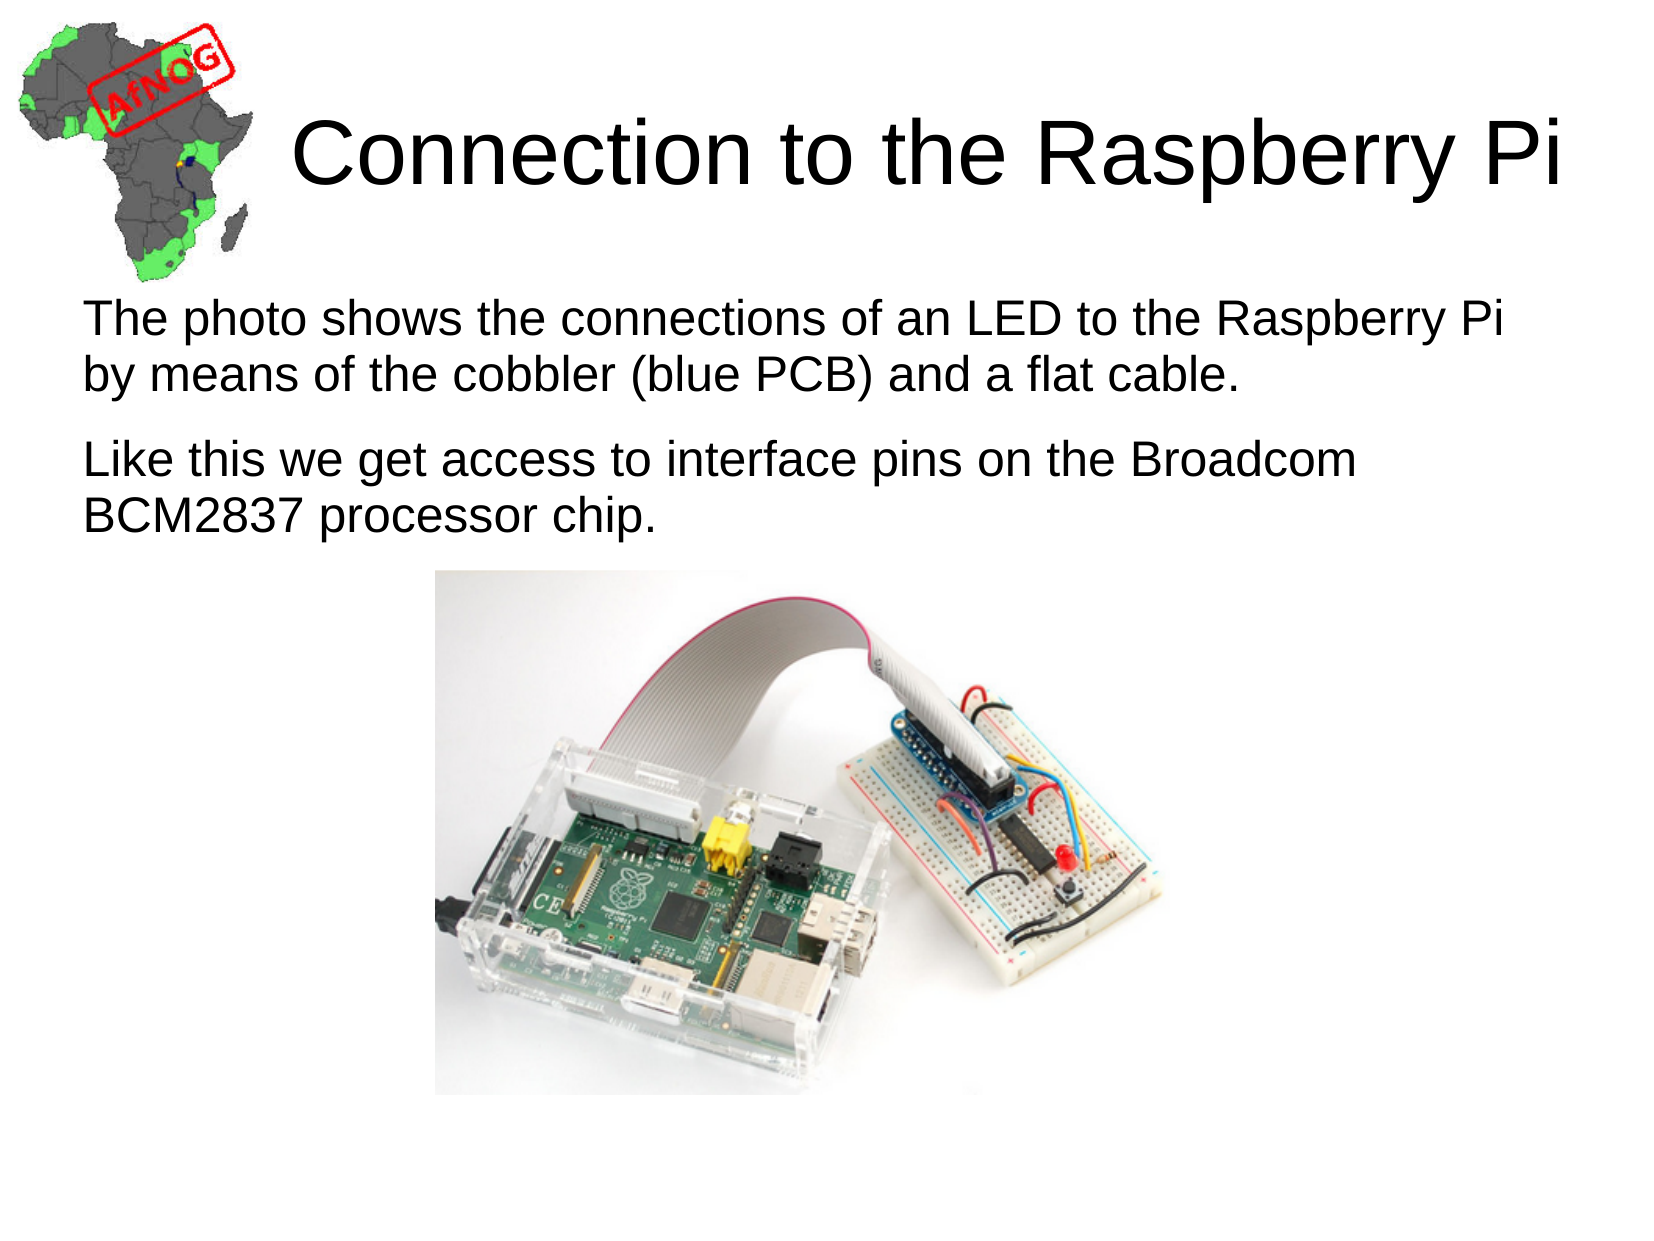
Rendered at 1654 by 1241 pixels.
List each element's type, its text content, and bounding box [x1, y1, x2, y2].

picture [435, 569, 1187, 1095]
title Connection to the Raspberry Pi [285, 49, 1571, 257]
picture [9, 0, 259, 291]
list The photo shows the connections of an LED to the Raspberry Pi by means of the cobbler (blue PCB) and a flat cable. Like this we get access to interface pins on the Broadcom BCM2837 processor chip. [82, 290, 1571, 586]
